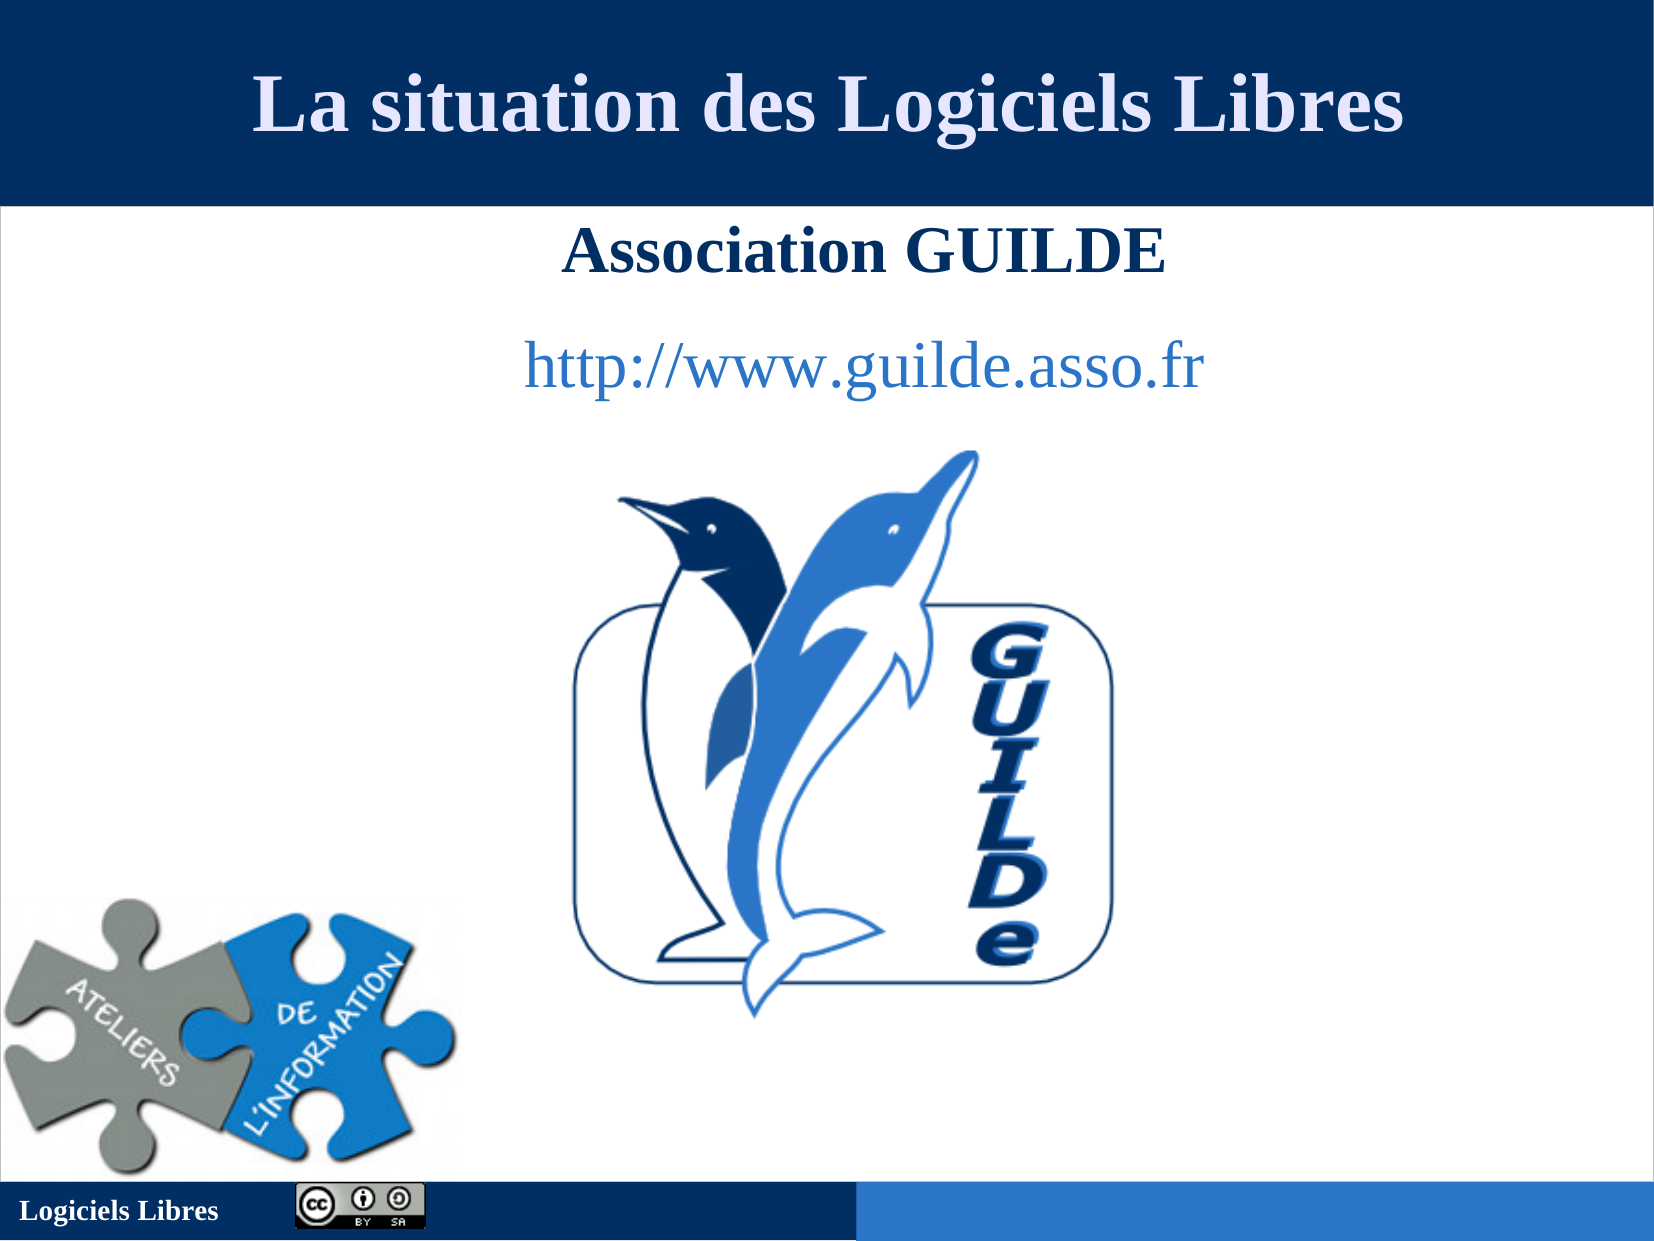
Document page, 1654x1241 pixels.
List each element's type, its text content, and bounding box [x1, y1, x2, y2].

title La situation des Logiciels Libres [123, 0, 1536, 208]
picture [2, 897, 461, 1179]
text_box http://www.guilde.asso.fr [345, 327, 1350, 402]
picture [550, 425, 1145, 1042]
subtitle Association GUILDE [94, 212, 1601, 287]
picture [295, 1182, 426, 1229]
